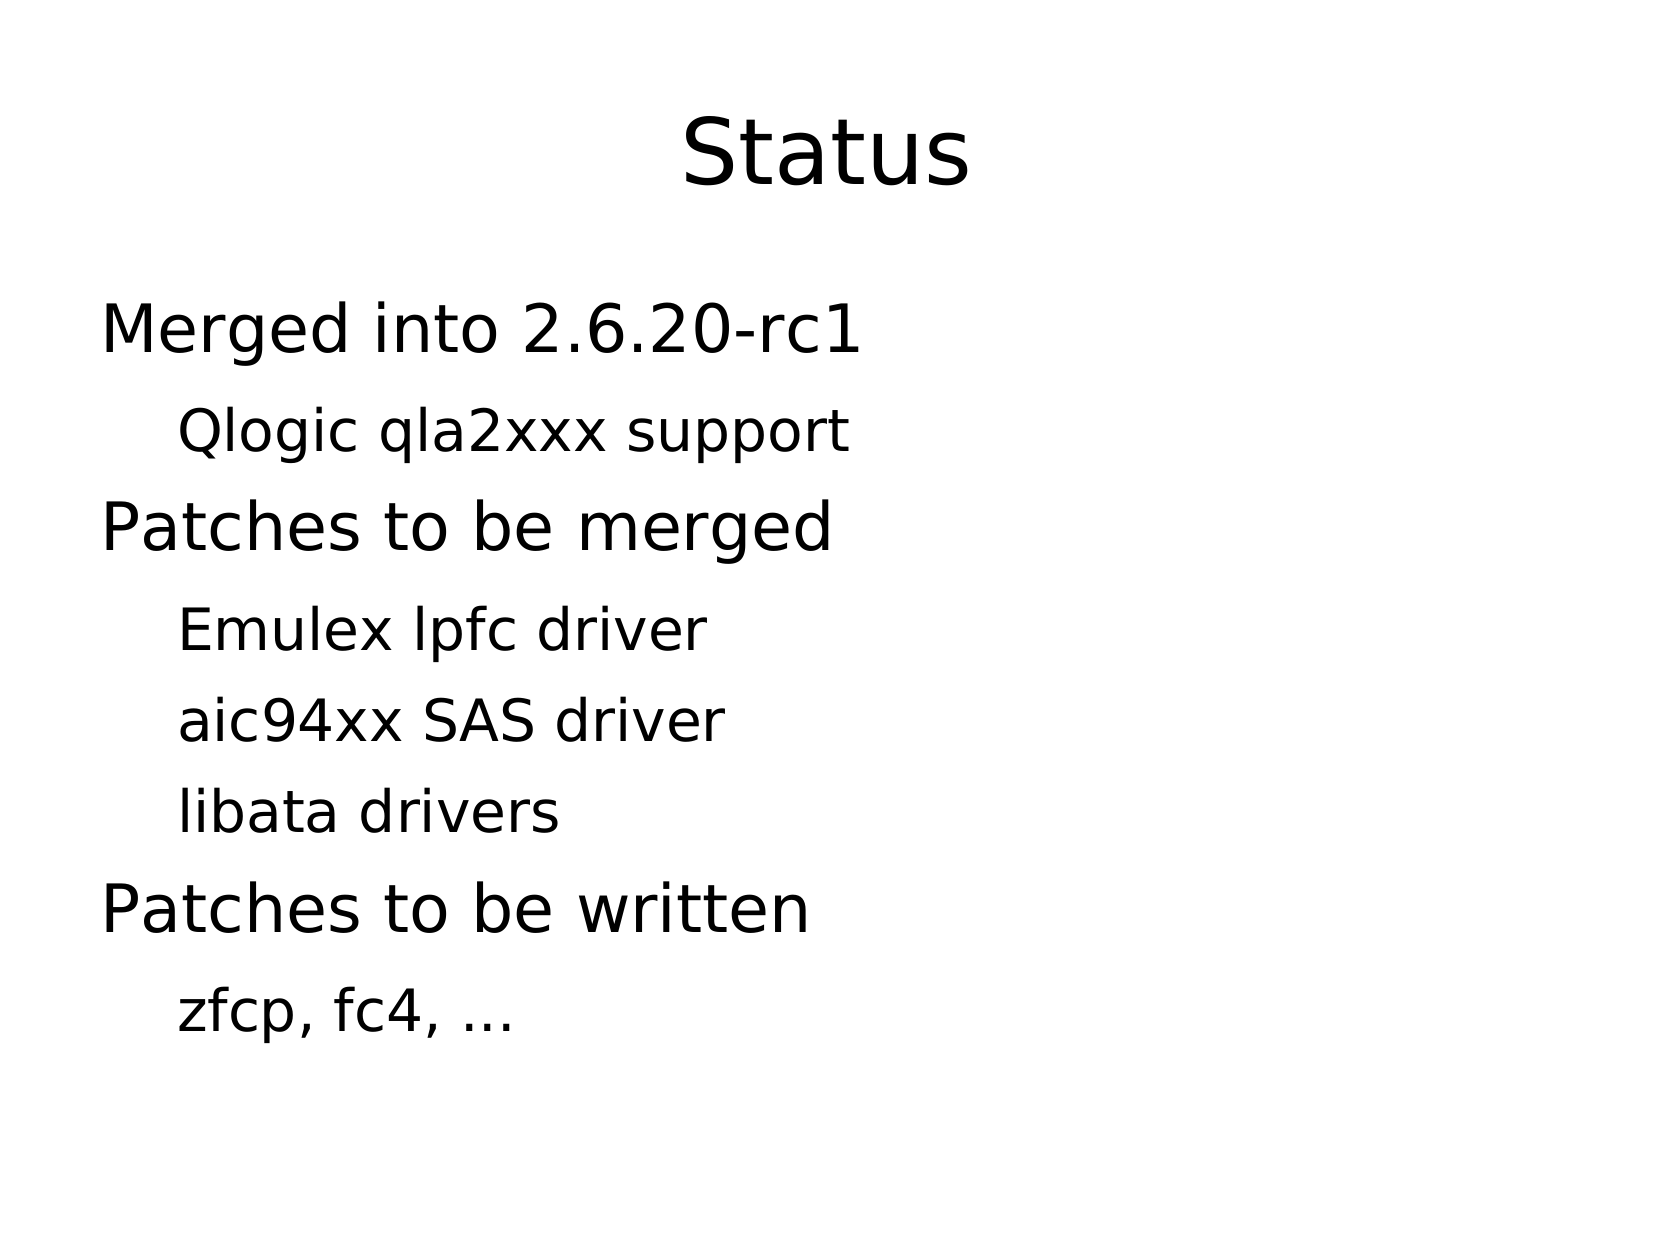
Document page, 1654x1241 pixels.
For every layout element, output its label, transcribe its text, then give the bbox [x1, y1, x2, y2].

list Merged into 2.6.20-rc1 Qlogic qla2xxx support Patches to be merged Emulex lpfc driver aic94xx SAS driver libata drivers Patches to be written zfcp, fc4, ... [82, 290, 1571, 1094]
title Status [82, 56, 1571, 250]
